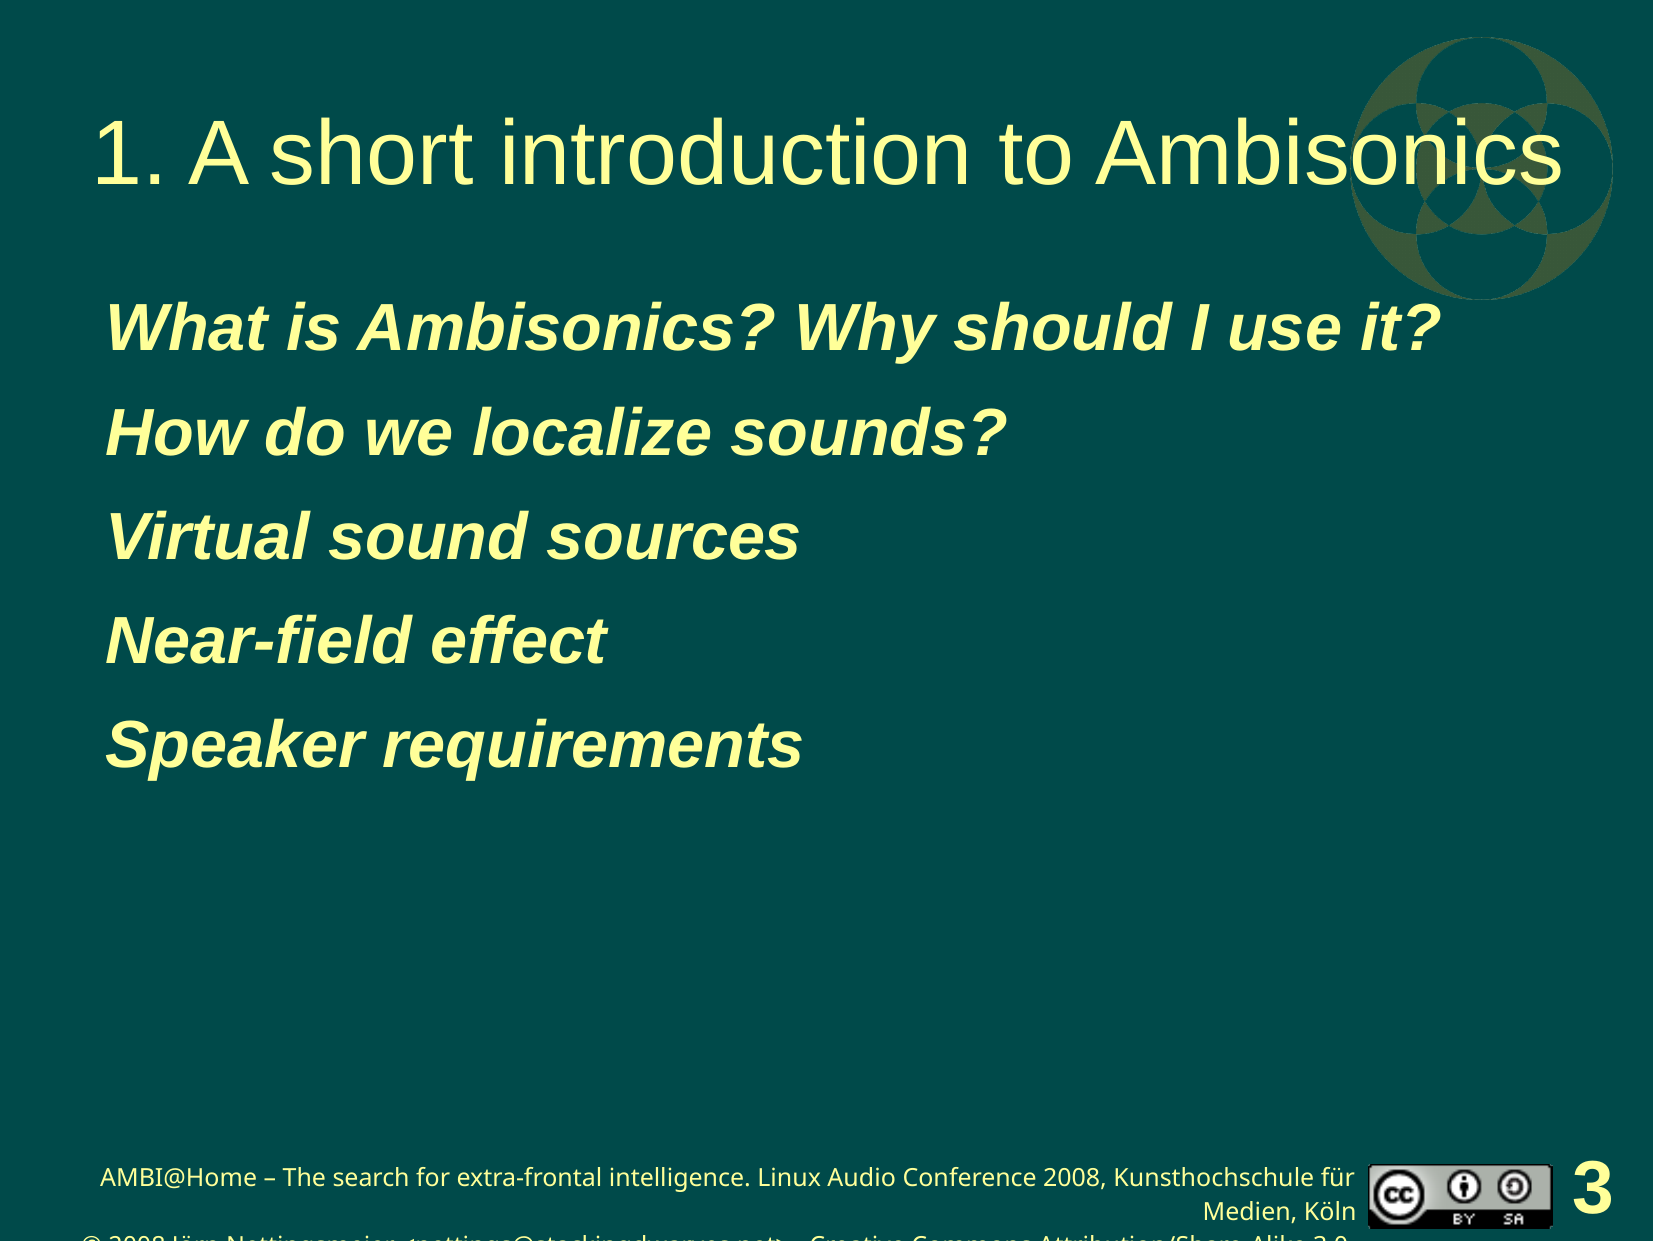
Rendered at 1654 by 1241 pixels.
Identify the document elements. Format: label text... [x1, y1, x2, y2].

picture [1350, 37, 1613, 300]
title 1. A short introduction to Ambisonics [82, 49, 1576, 257]
picture [1368, 1164, 1553, 1229]
list What is Ambisonics? Why should I use it? How do we localize sounds? Virtual sound sources Near-field effect Speaker requirements [82, 290, 1571, 1109]
